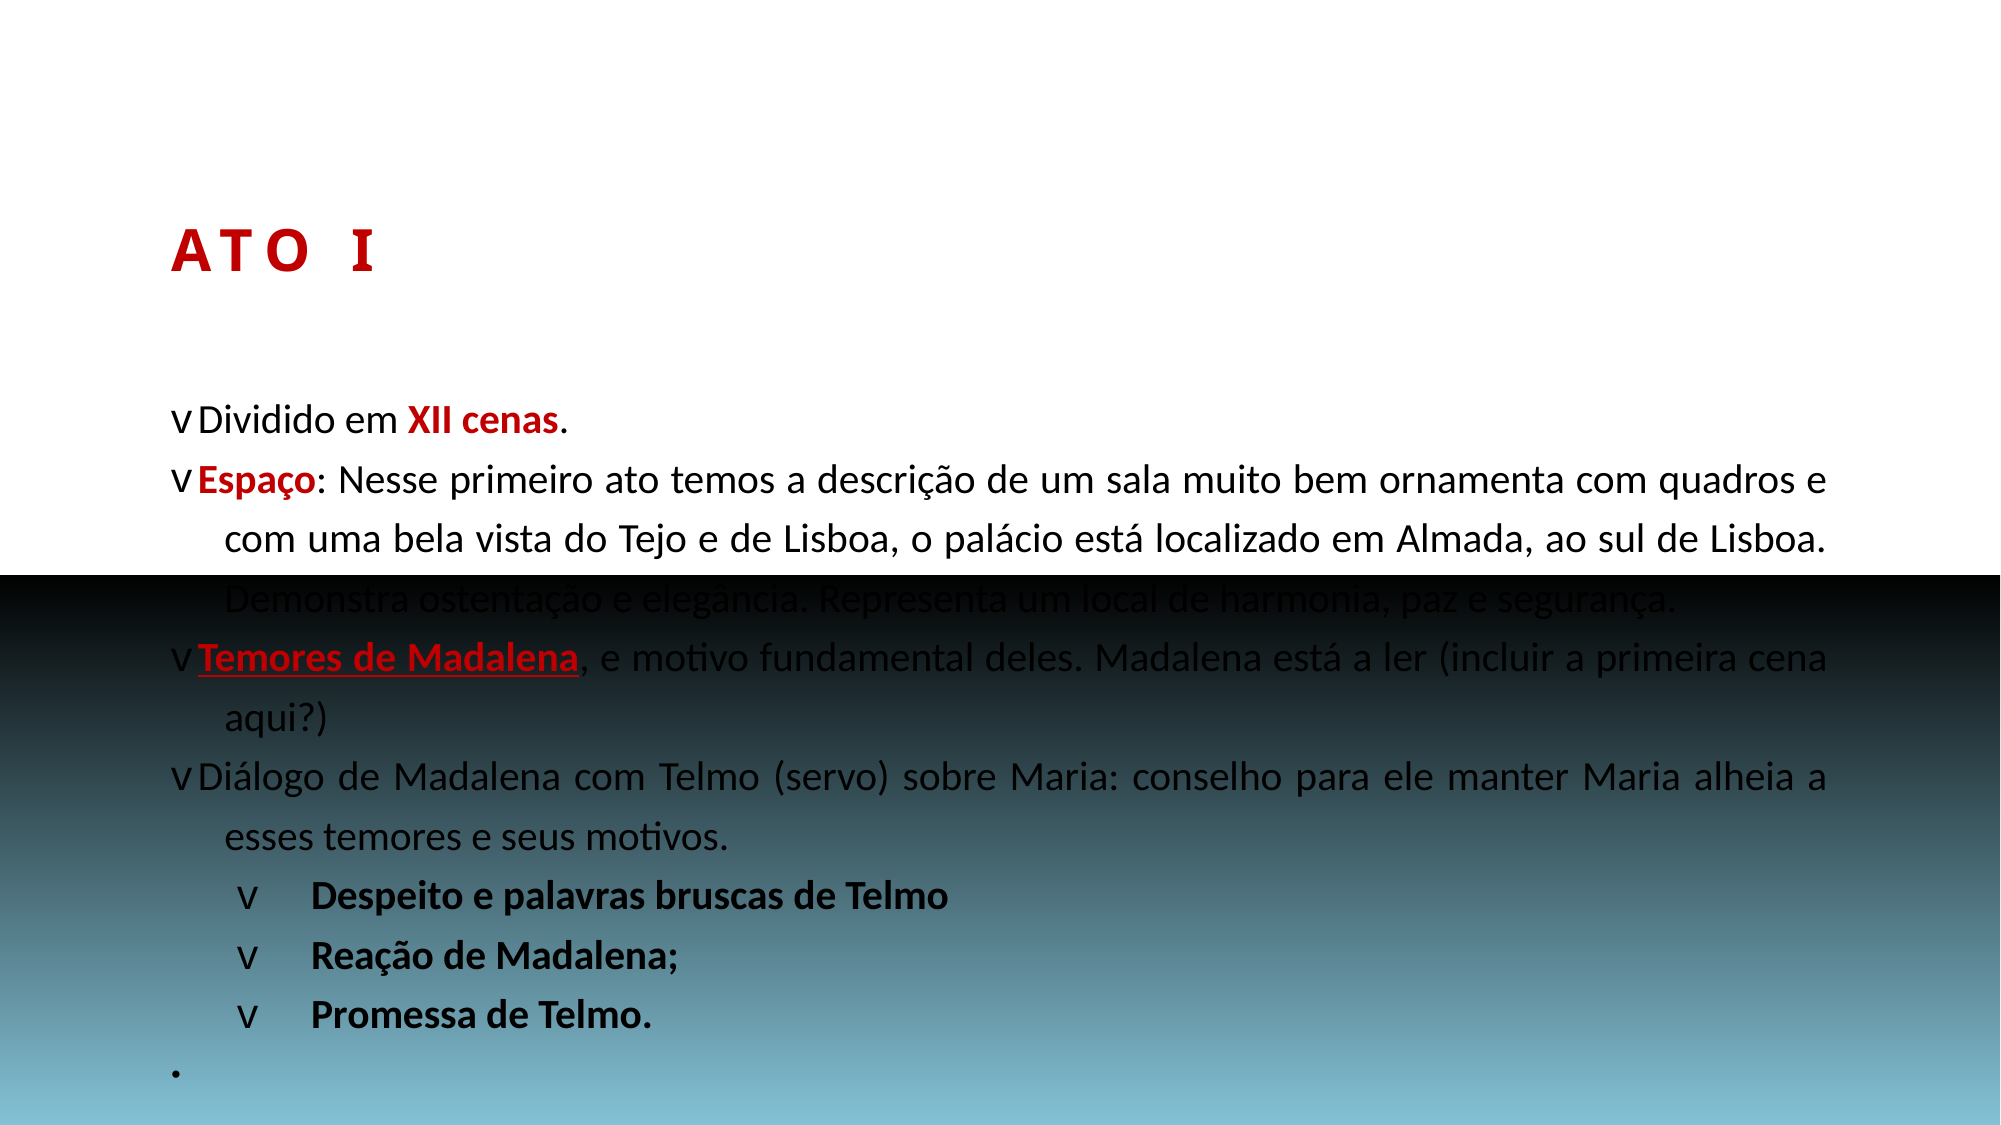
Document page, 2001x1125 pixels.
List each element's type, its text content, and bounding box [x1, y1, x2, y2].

list Dividido em XII cenas. Espaço: Nesse primeiro ato temos a descrição de um sala muito bem ornamenta com quadros e com uma bela vista do Tejo e de Lisboa, o palácio está localizado em Almada, ao sul de Lisboa. Demonstra ostentação e elegância. Representa um local de harmonia, paz e segurança. Temores de Madalena, e motivo fundamental deles. Madalena está a ler (incluir a primeira cena aqui?) Diálogo de Madalena com Telmo (servo) sobre Maria: conselho para ele manter Maria alheia a esses temores e seus motivos. Despeito e palavras bruscas de Telmo Reação de Madalena; Promessa de Telmo. [156, 375, 1844, 1051]
title Ato i [156, 124, 1844, 291]
